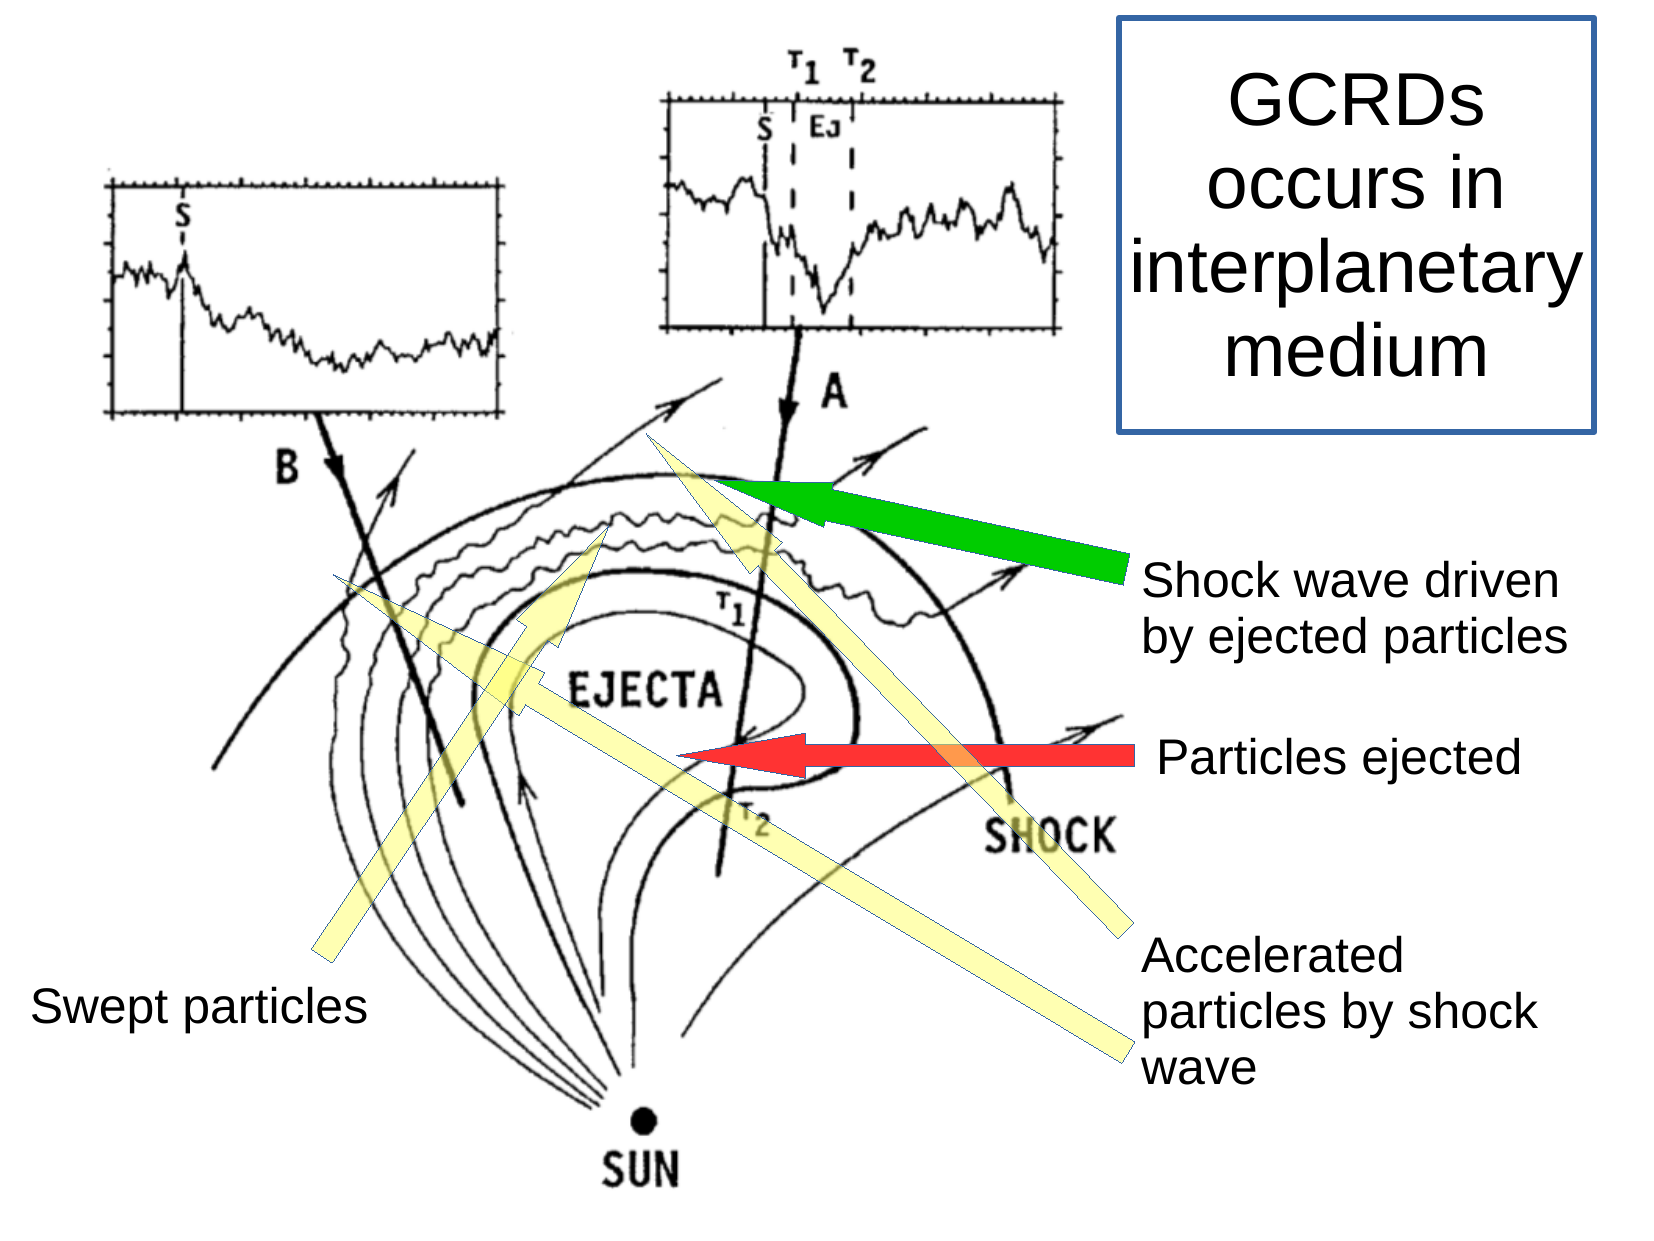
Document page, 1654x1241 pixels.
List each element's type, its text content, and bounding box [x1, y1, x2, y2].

text_box Accelerated particles by shock wave [1126, 920, 1607, 1104]
text_box Particles ejected [1141, 721, 1622, 849]
title GCRDs occurs in interplanetary medium [1118, 18, 1595, 432]
text_box Shock wave driven by ejected particles [1126, 545, 1607, 729]
text_box [311, 525, 1135, 1064]
text_box Swept particles [15, 971, 496, 1043]
text_box [646, 433, 1135, 939]
text_box [714, 480, 1130, 586]
picture [0, 9, 1220, 1201]
